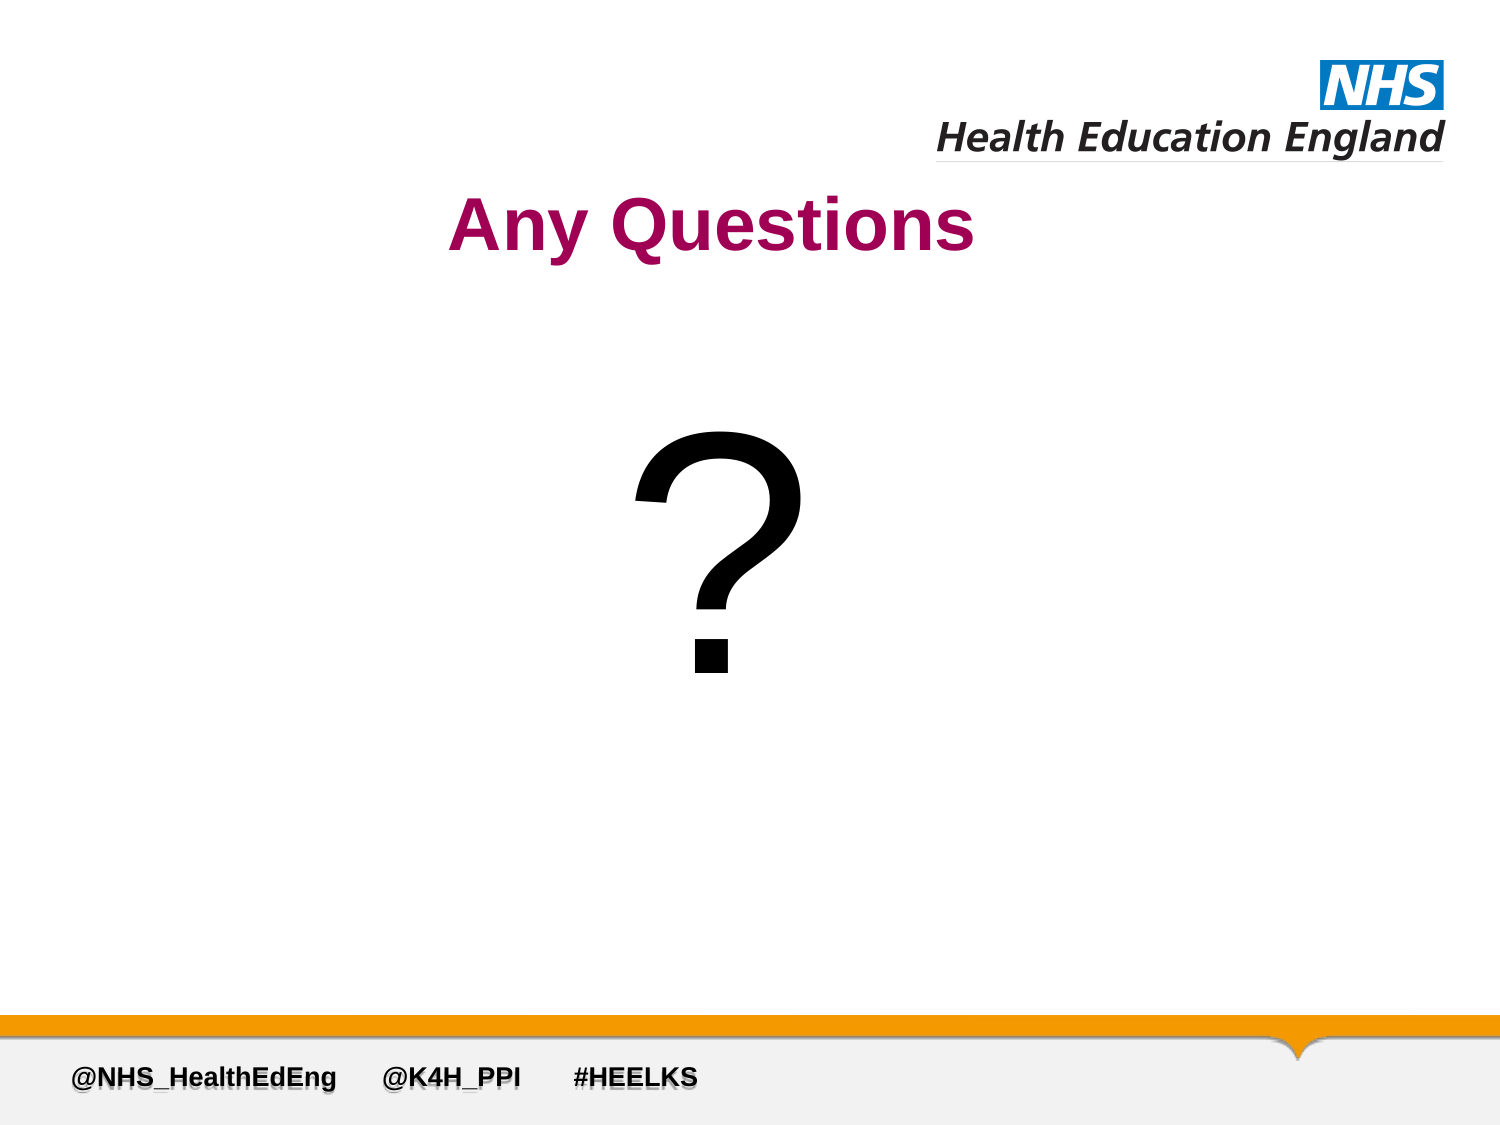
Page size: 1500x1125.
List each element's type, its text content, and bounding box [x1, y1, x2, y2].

title Any Questions [75, 168, 1351, 280]
text_box @NHS_HealthEdEng @K4H_PPI #HEELKS [55, 1052, 932, 1113]
list ? [75, 320, 1361, 931]
